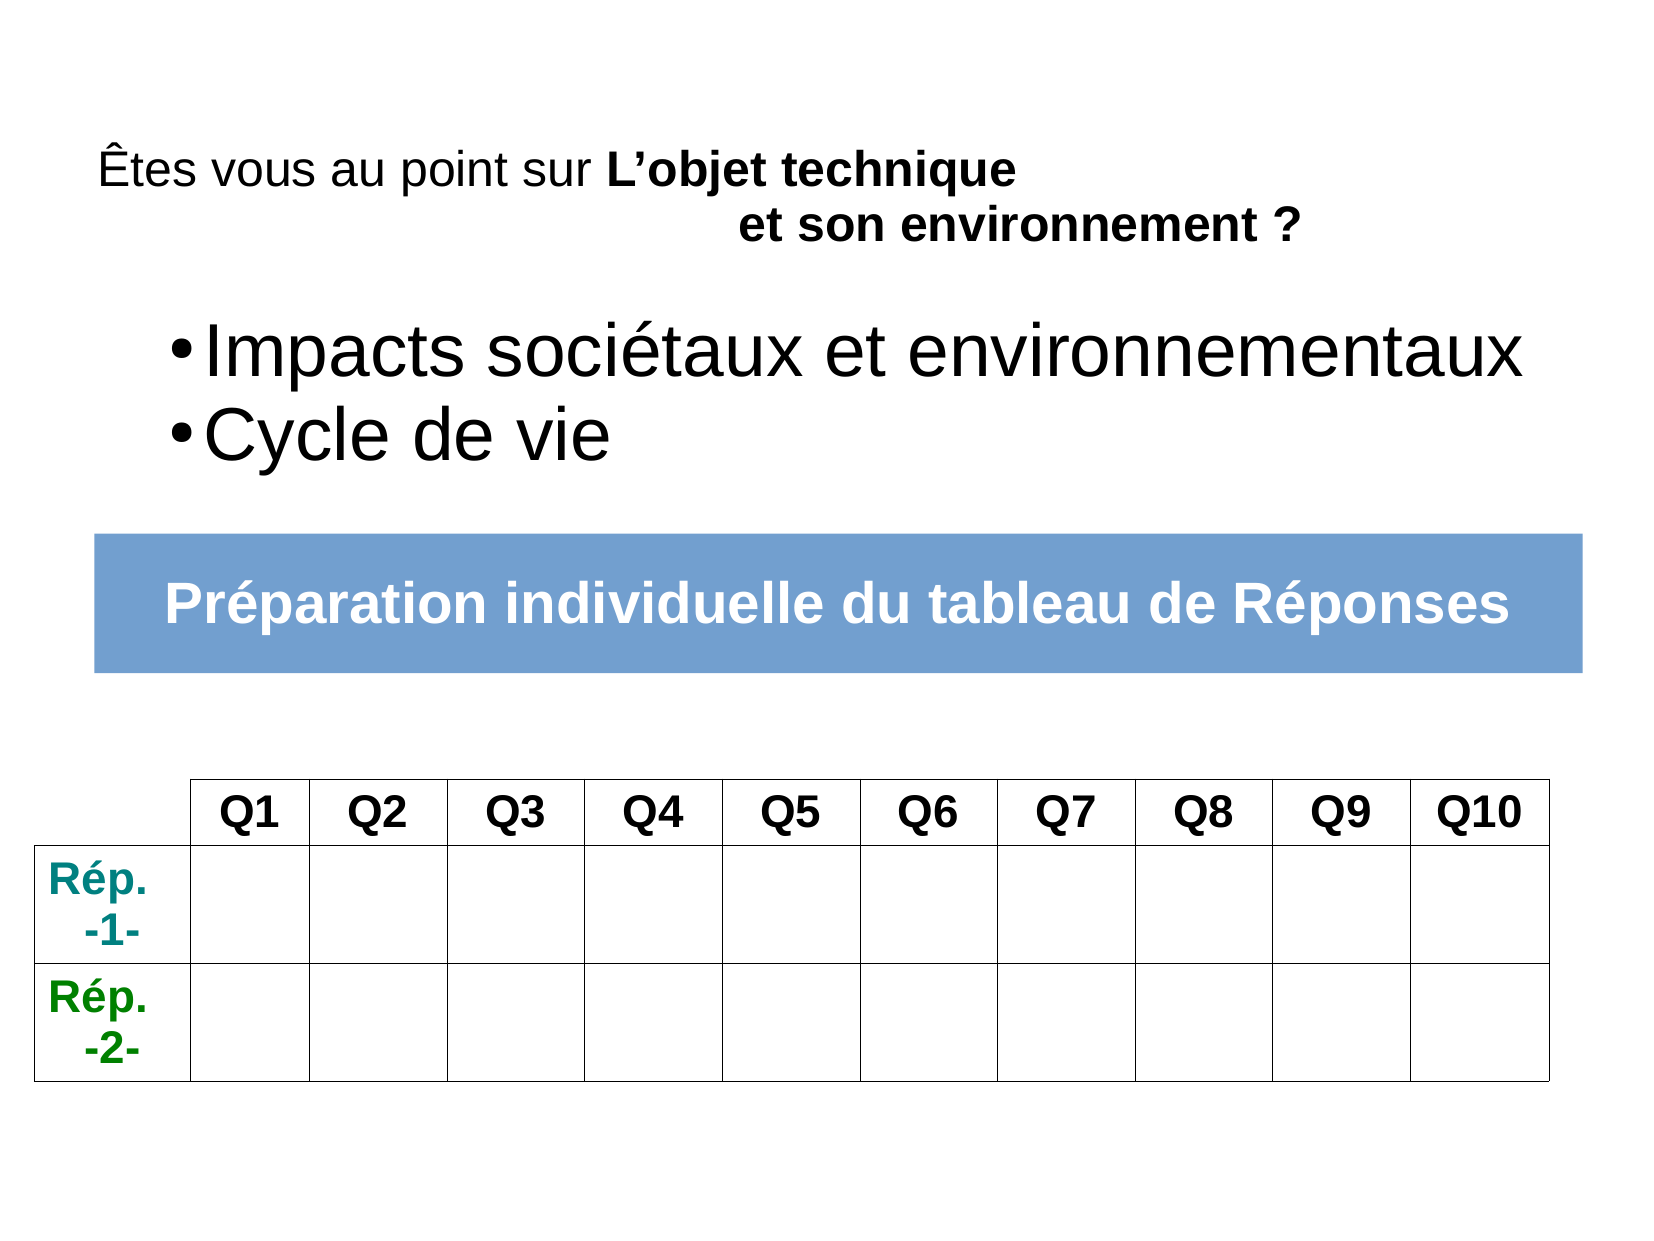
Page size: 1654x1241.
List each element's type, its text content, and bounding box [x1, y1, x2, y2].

table_cell [1411, 846, 1549, 963]
table_cell [861, 846, 997, 963]
text_box Impacts sociétaux et environnementaux Cycle de vie [153, 301, 1619, 485]
title Préparation individuelle du tableau de Réponses [94, 533, 1583, 674]
table_header Q4 [585, 780, 722, 845]
table_cell [585, 964, 722, 1081]
table_header Q8 [1136, 780, 1272, 845]
table_cell [310, 964, 447, 1081]
table_header [34, 779, 190, 845]
table_header Q6 [861, 780, 997, 845]
table_cell [1273, 964, 1410, 1081]
table_header Q1 [191, 780, 309, 845]
table_cell [1136, 846, 1272, 963]
table_header Q3 [448, 780, 584, 845]
table_cell [1411, 964, 1549, 1081]
table_cell [723, 964, 860, 1081]
text_box Êtes vous au point sur L’objet technique et son environnement ? [82, 133, 1607, 260]
table_header Q2 [310, 780, 447, 845]
table_header Q7 [998, 780, 1135, 845]
table_cell Rép. -1- [35, 846, 190, 963]
table_cell [723, 846, 860, 963]
table_header Q9 [1273, 780, 1410, 845]
table_cell [448, 846, 584, 963]
table_cell [191, 846, 309, 963]
table_header Q5 [723, 780, 860, 845]
table_cell [191, 964, 309, 1081]
table_cell Rép. -2- [35, 964, 190, 1081]
table_cell [861, 964, 997, 1081]
table_cell [310, 846, 447, 963]
table_cell [1273, 846, 1410, 963]
table_cell [998, 964, 1135, 1081]
table_cell [585, 846, 722, 963]
table_cell [448, 964, 584, 1081]
table_cell [1136, 964, 1272, 1081]
table_header Q10 [1411, 780, 1549, 845]
table_cell [998, 846, 1135, 963]
